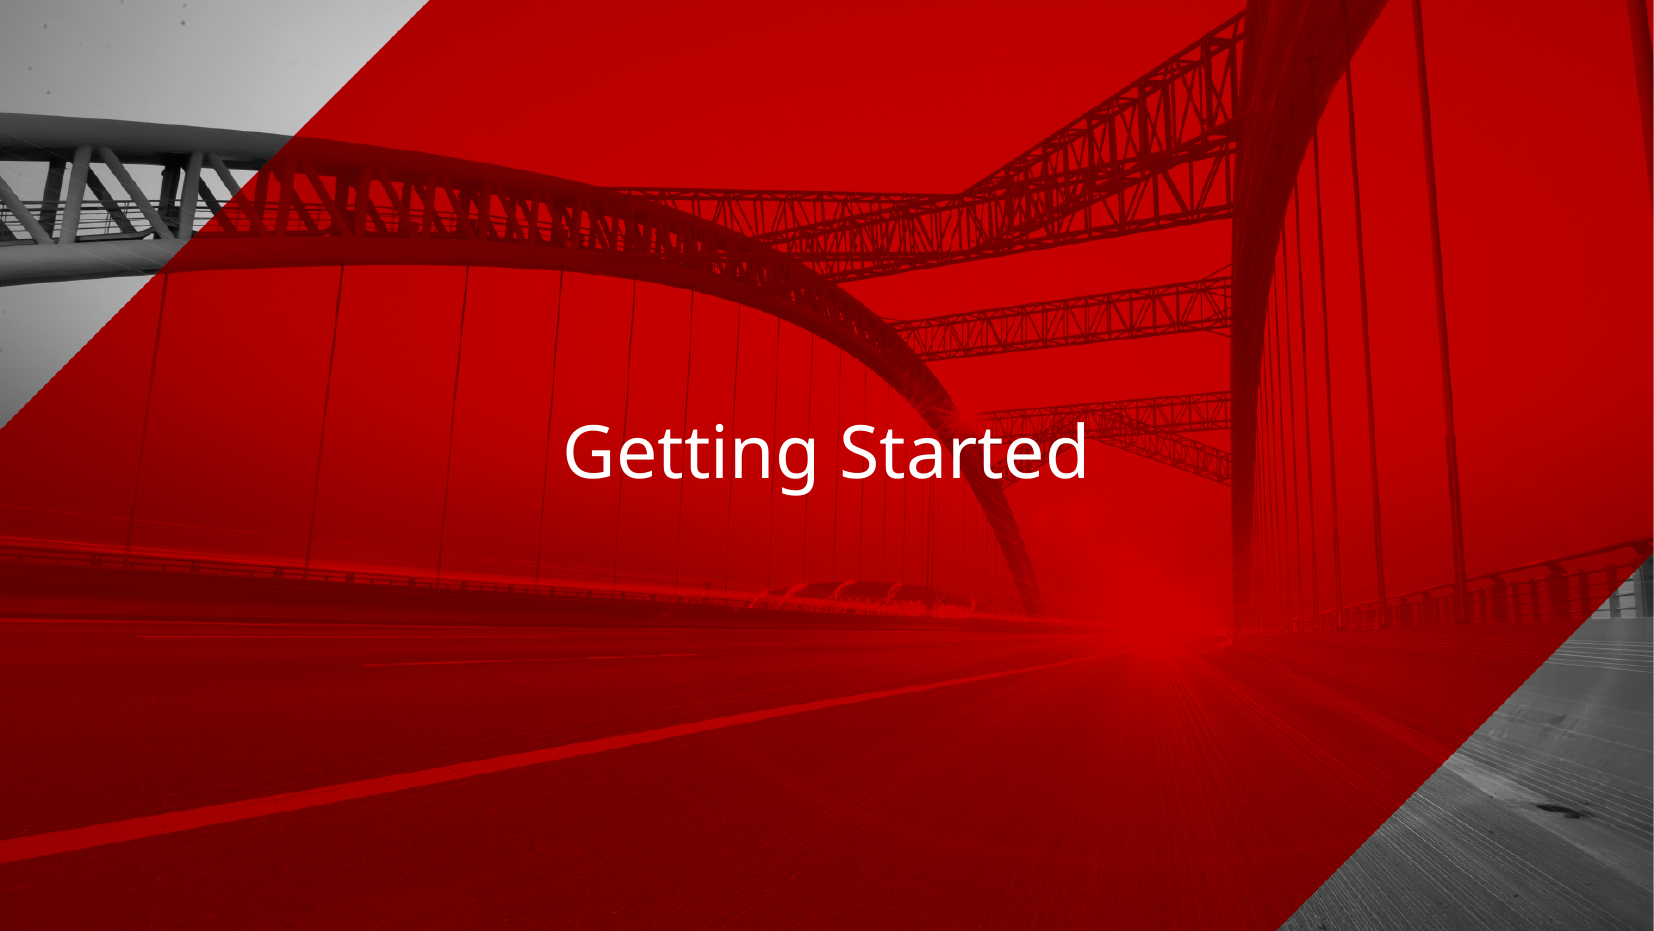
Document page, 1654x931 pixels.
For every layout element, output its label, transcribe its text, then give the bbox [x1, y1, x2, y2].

picture [0, 0, 1654, 931]
title Getting Started [124, 363, 1530, 536]
